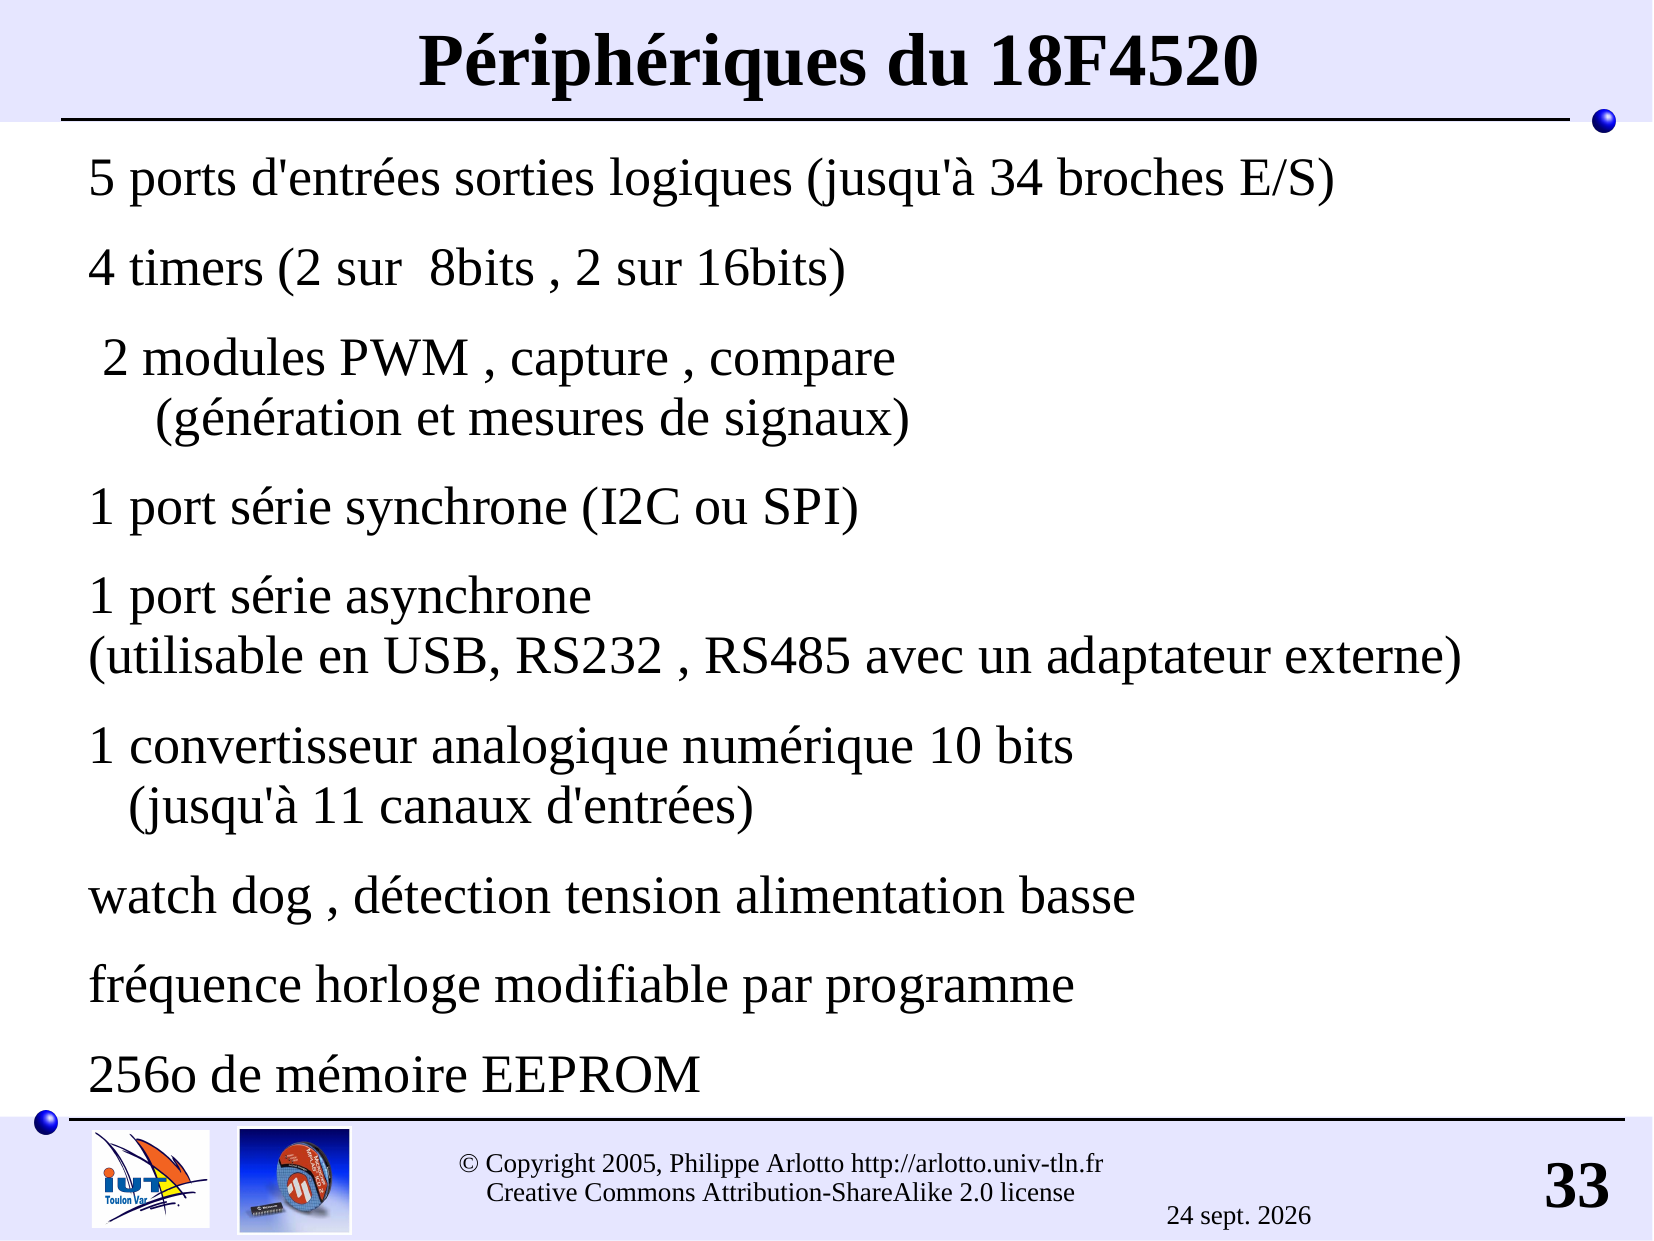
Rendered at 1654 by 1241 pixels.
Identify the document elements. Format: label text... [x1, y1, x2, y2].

title Périphériques du 18F4520 [95, 14, 1585, 107]
picture [237, 1126, 352, 1235]
list 5 ports d'entrées sorties logiques (jusqu'à 34 broches E/S) 4 timers (2 sur 8bits , 2 sur 16bits) 2 modules PWM , capture , compare (génération et mesures de signaux) 1 port série synchrone (I2C ou SPI) 1 port série asynchrone (utilisable en USB, RS232 , RS485 avec un adaptateur externe) 1 convertisseur analogique numérique 10 bits (jusqu'à 11 canaux d'entrées) watch dog , détection tension alimentation basse fréquence horloge modifiable par programme 256o de mémoire EEPROM [88, 147, 1501, 1116]
